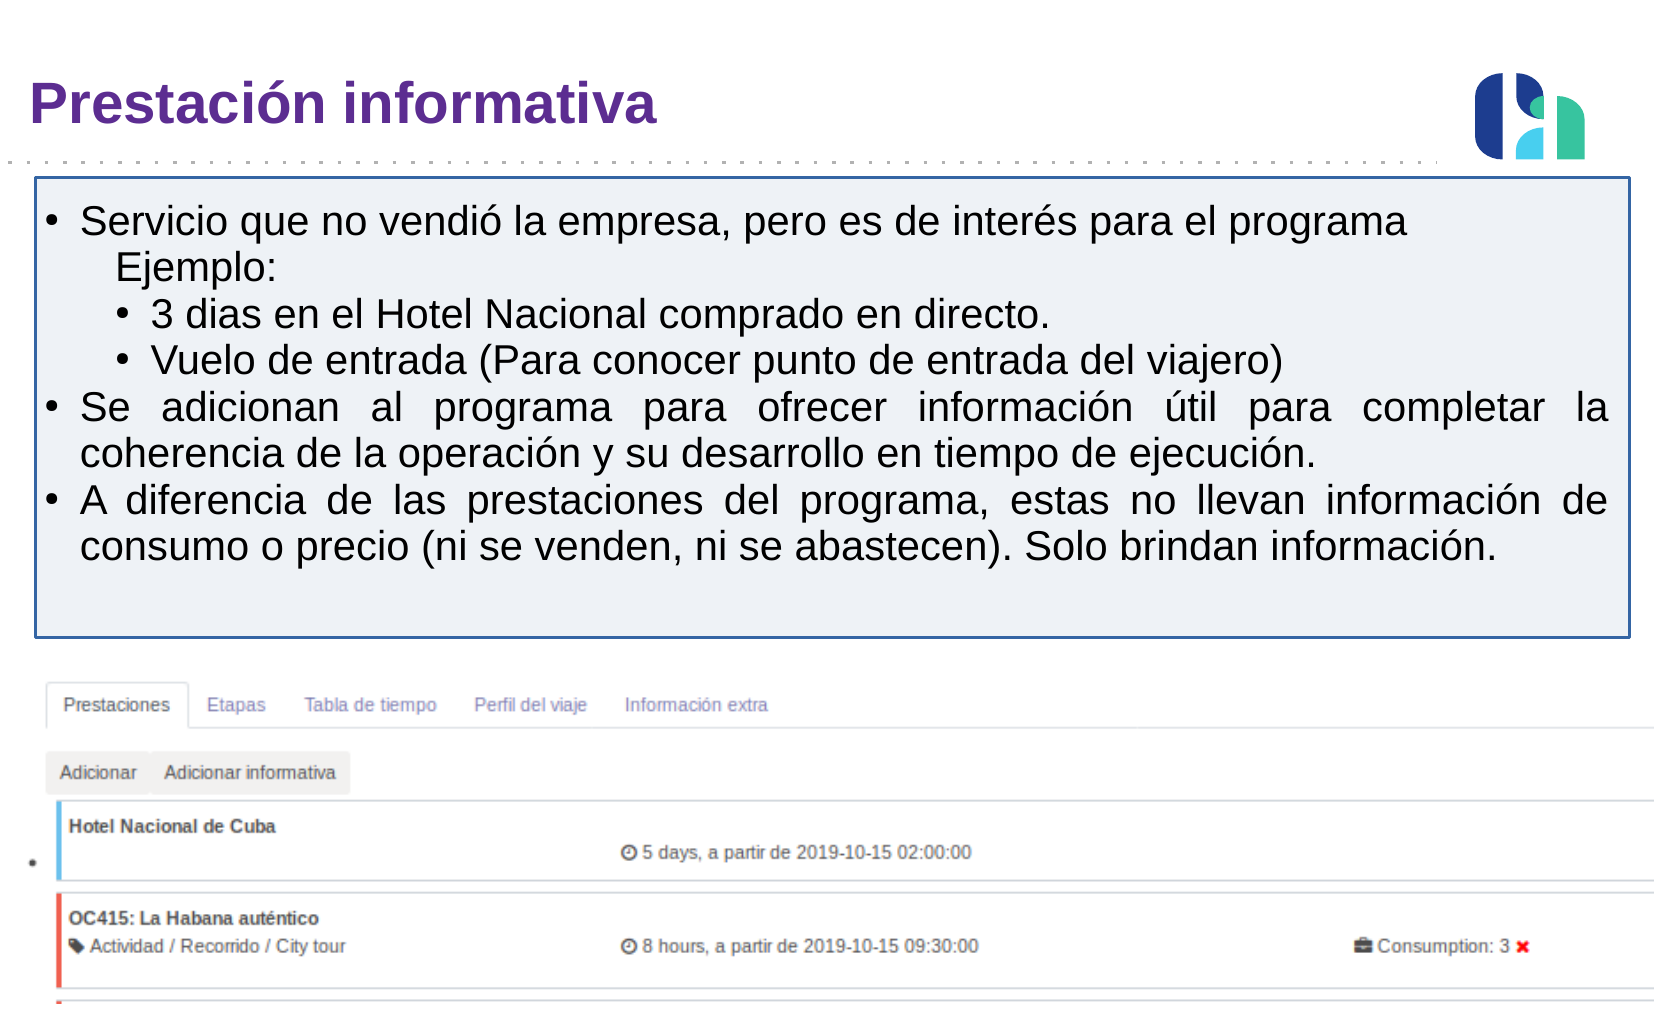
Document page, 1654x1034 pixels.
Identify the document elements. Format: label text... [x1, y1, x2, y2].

text_box [35, 177, 1630, 638]
picture [1474, 73, 1585, 160]
text_box Servicio que no vendió la empresa, pero es de interés para el programa Ejemplo: 3 dias en el Hotel Nacional comprado en directo. Vuelo de entrada (Para conocer punto de entrada del viajero) Se adicionan al programa para ofrecer información útil para completar la coherencia de la operación y su desarrollo en tiempo de ejecución. A diferencia de las prestaciones del programa, estas no llevan información de consumo o precio (ni se venden, ni se abastecen). Solo brindan información. [29, 190, 1625, 626]
picture [23, 637, 1654, 1004]
text_box Prestación informativa [29, 70, 1317, 136]
